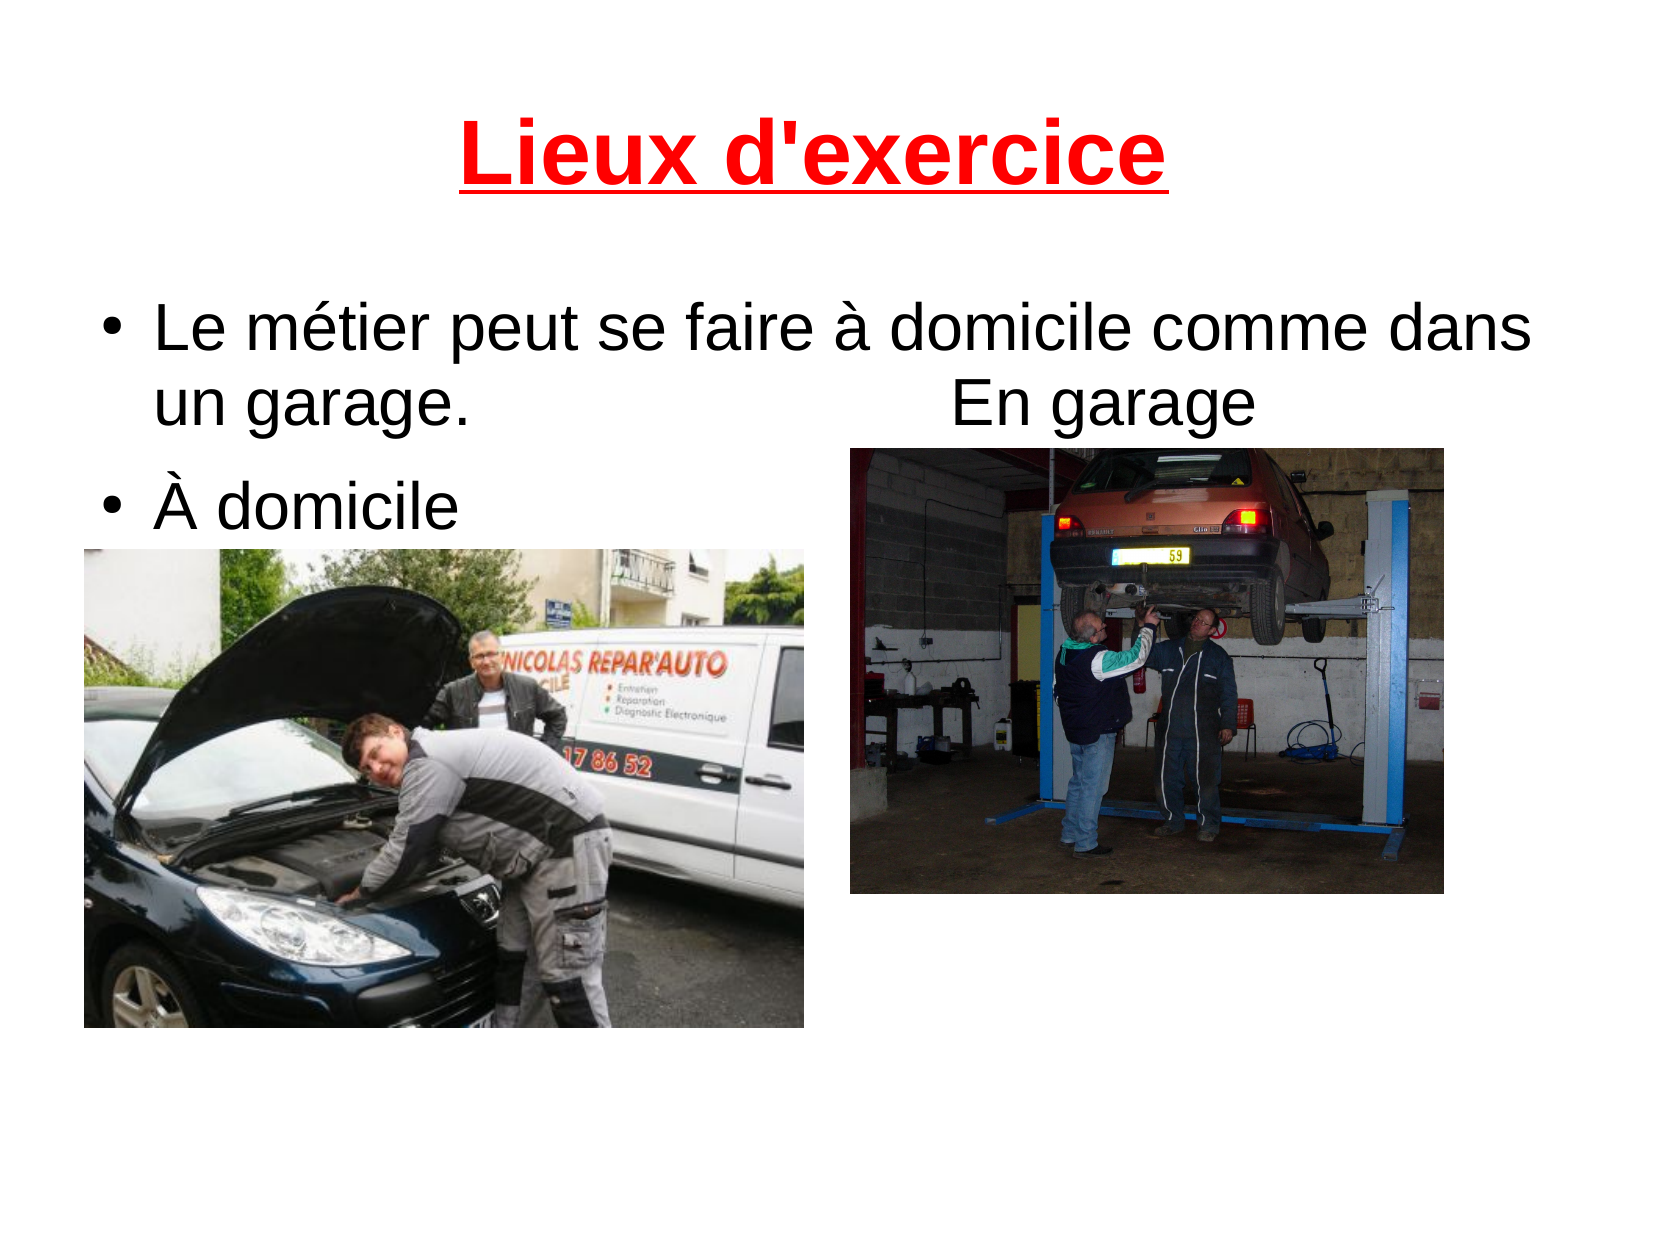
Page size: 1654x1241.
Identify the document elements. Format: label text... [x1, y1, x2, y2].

picture [850, 448, 1444, 894]
picture [84, 549, 804, 1028]
list Le métier peut se faire à domicile comme dans un garage. En garage À domicile [82, 290, 1571, 1109]
title Lieux d'exercice [82, 49, 1571, 257]
